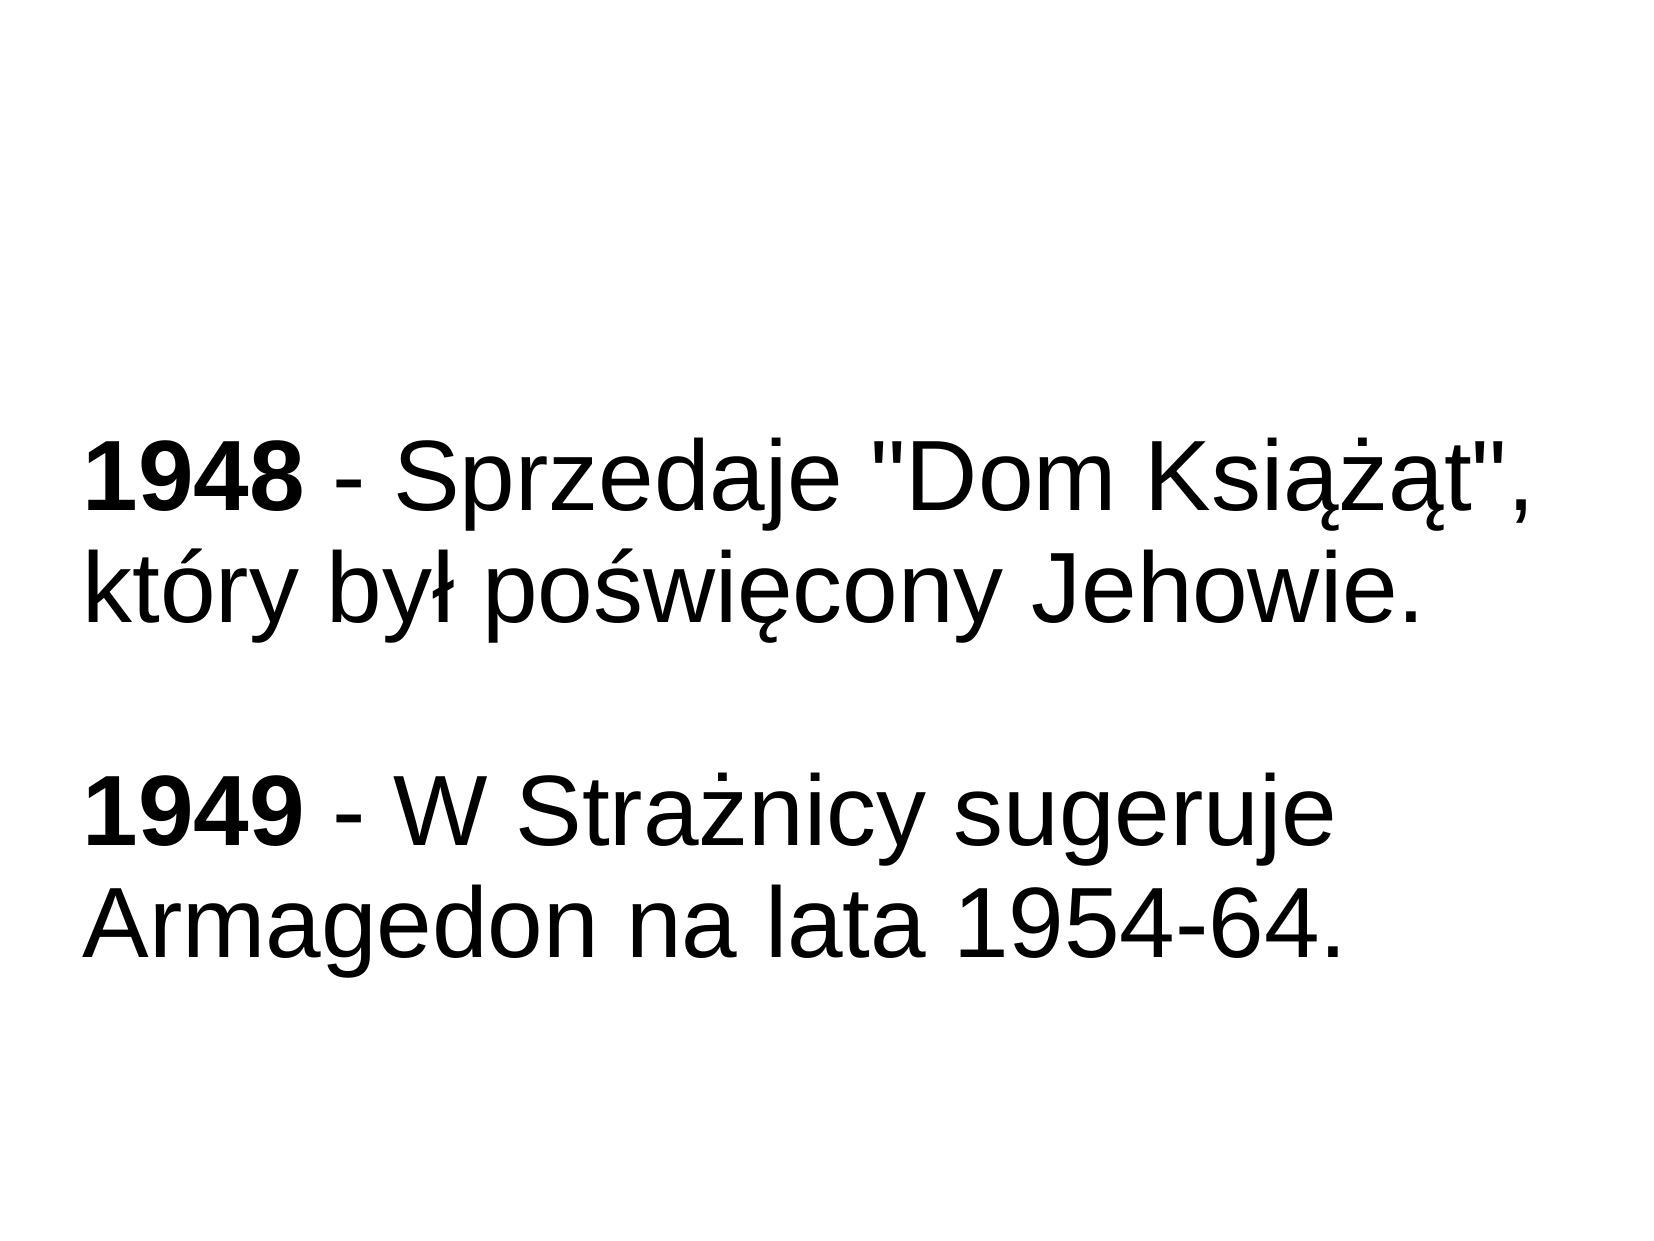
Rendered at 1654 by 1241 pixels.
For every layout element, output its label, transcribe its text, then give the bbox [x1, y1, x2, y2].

subtitle 1948 - Sprzedaje "Dom Książąt", który był poświęcony Jehowie. 1949 - W Strażnicy sugeruje Armagedon na lata 1954-64. [82, 297, 1571, 1102]
